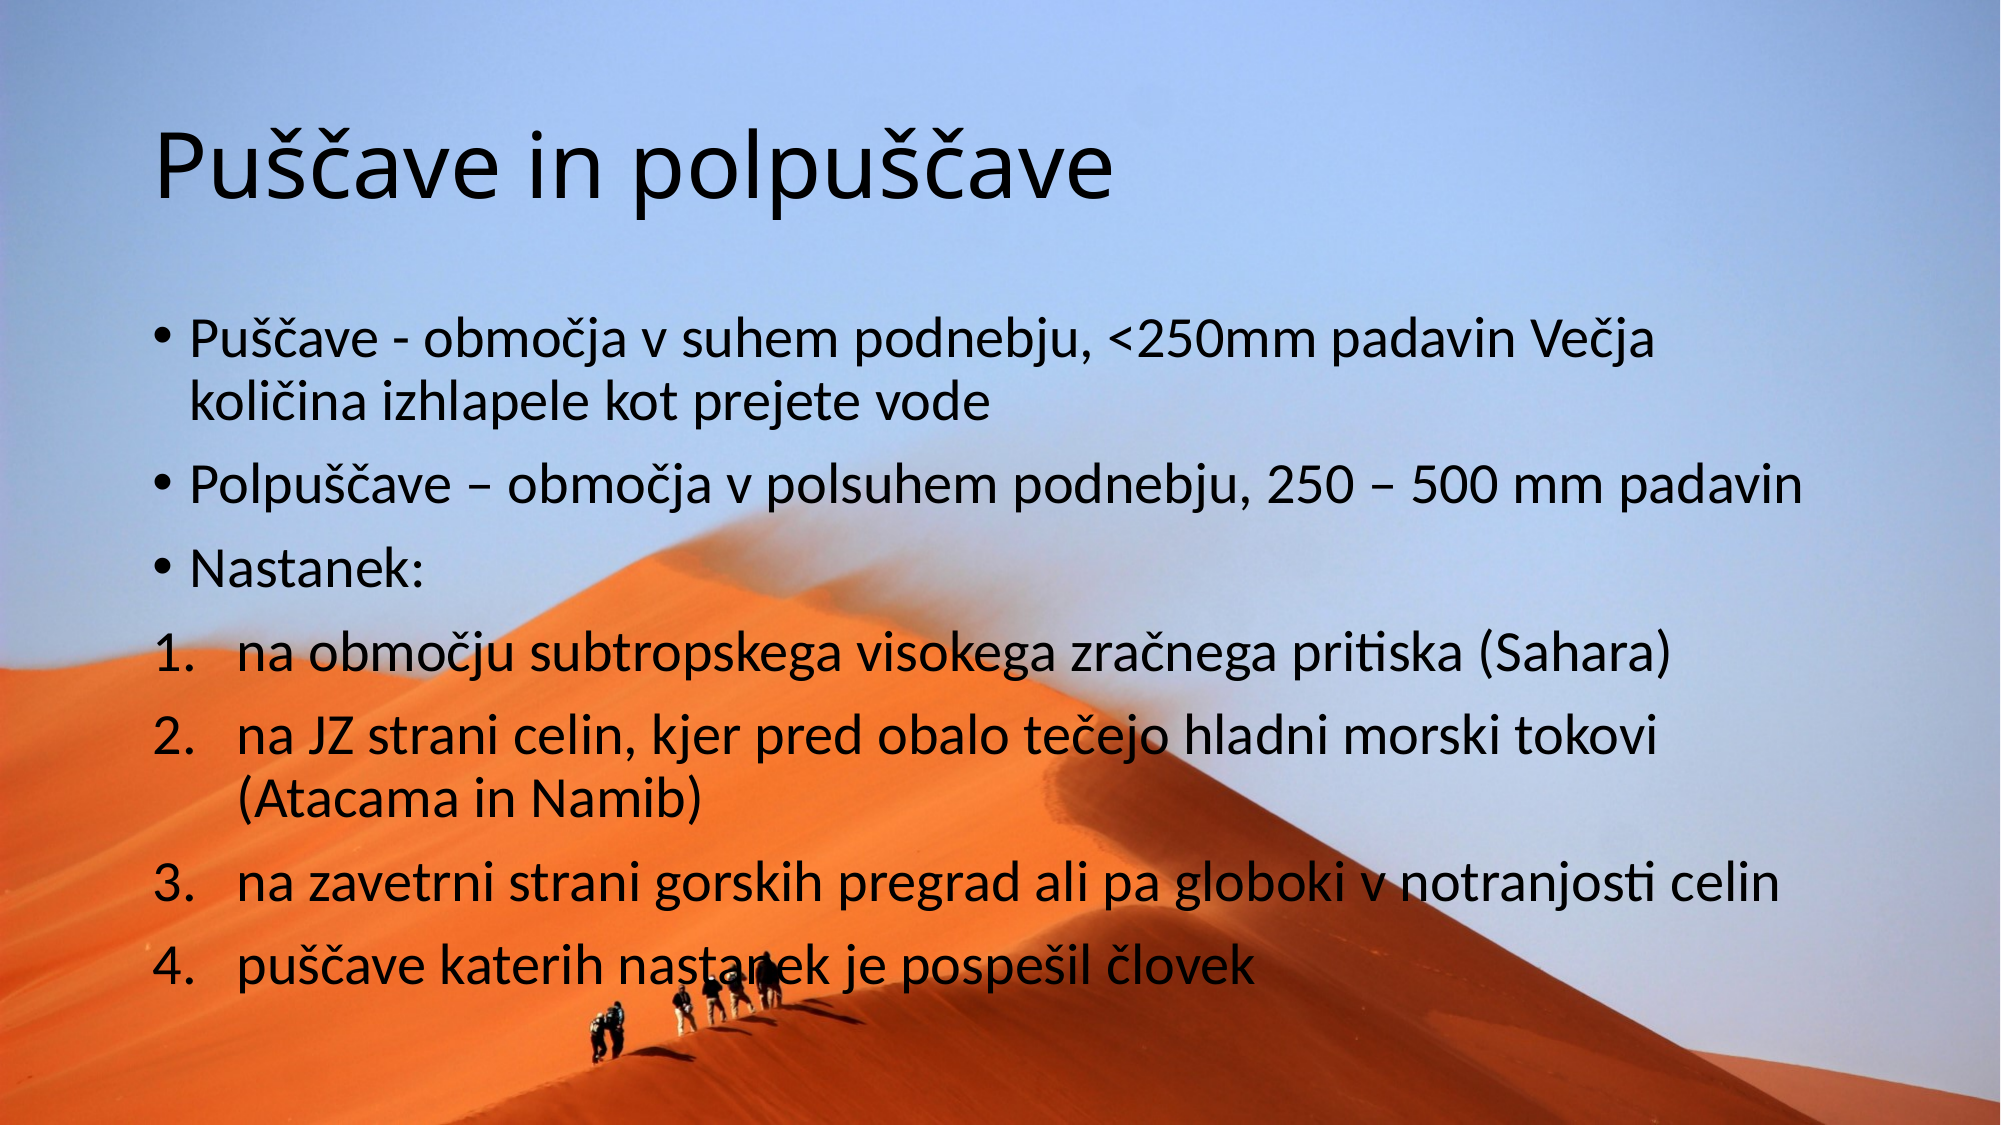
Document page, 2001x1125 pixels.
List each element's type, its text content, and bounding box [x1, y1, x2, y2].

list Puščave - območja v suhem podnebju, <250mm padavin Večja količina izhlapele kot prejete vode Polpuščave – območja v polsuhem podnebju, 250 – 500 mm padavin Nastanek: na območju subtropskega visokega zračnega pritiska (Sahara) na JZ strani celin, kjer pred obalo tečejo hladni morski tokovi (Atacama in Namib) na zavetrni strani gorskih pregrad ali pa globoki v notranjosti celin puščave katerih nastanek je pospešil človek [137, 299, 1863, 1014]
picture [0, 0, 2001, 1125]
title Puščave in polpuščave [137, 59, 1863, 278]
